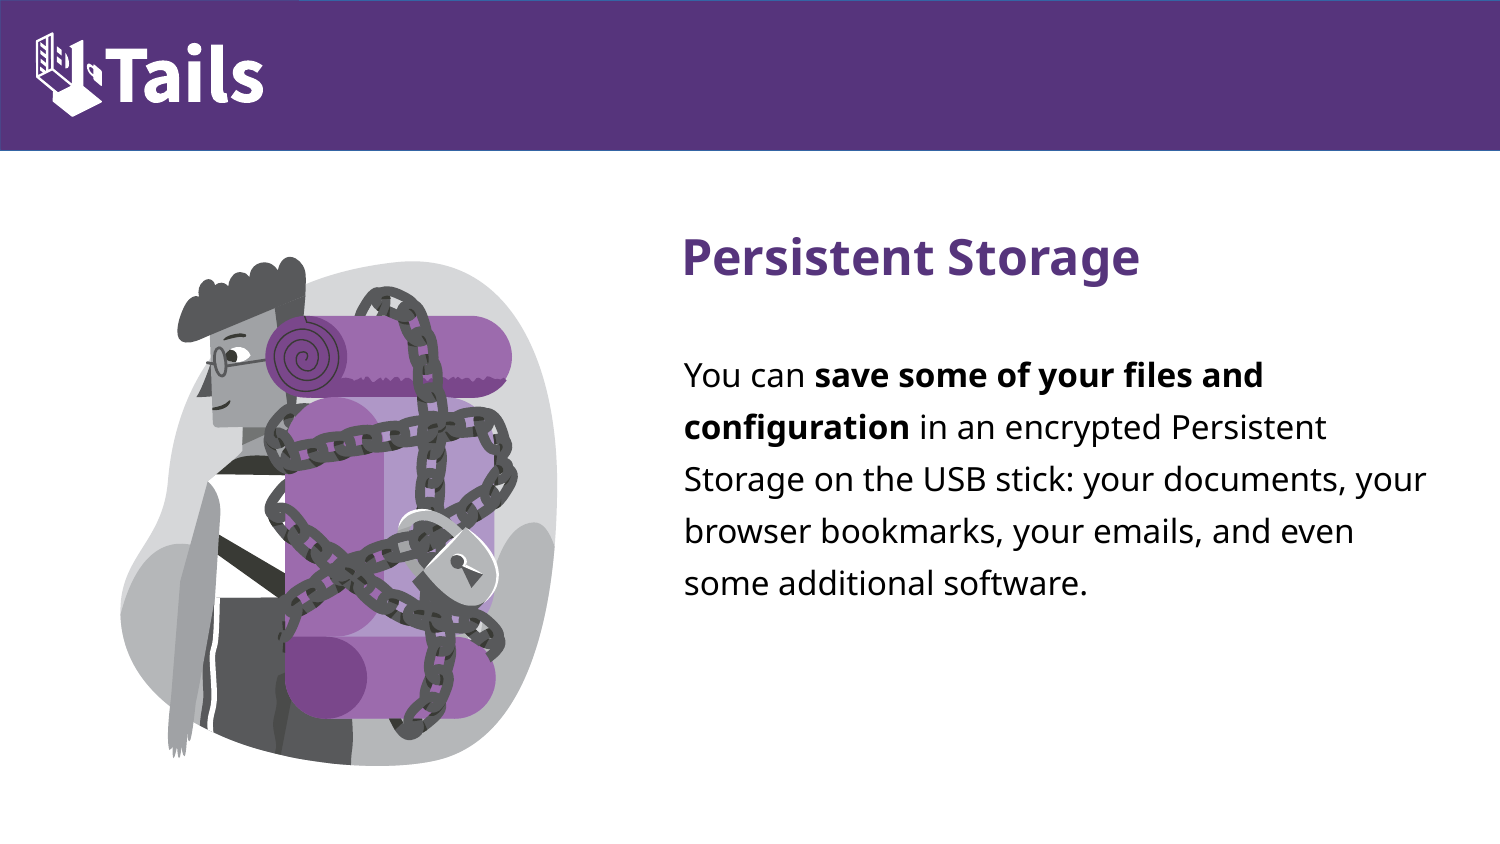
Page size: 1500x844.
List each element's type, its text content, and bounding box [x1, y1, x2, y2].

title Persistent Storage [681, 197, 1426, 314]
picture [92, 232, 574, 782]
text_box You can save some of your files and configuration in an encrypted Persistent Storage on the USB stick: your documents, your browser bookmarks, your emails, and even some additional software. [669, 337, 1457, 593]
